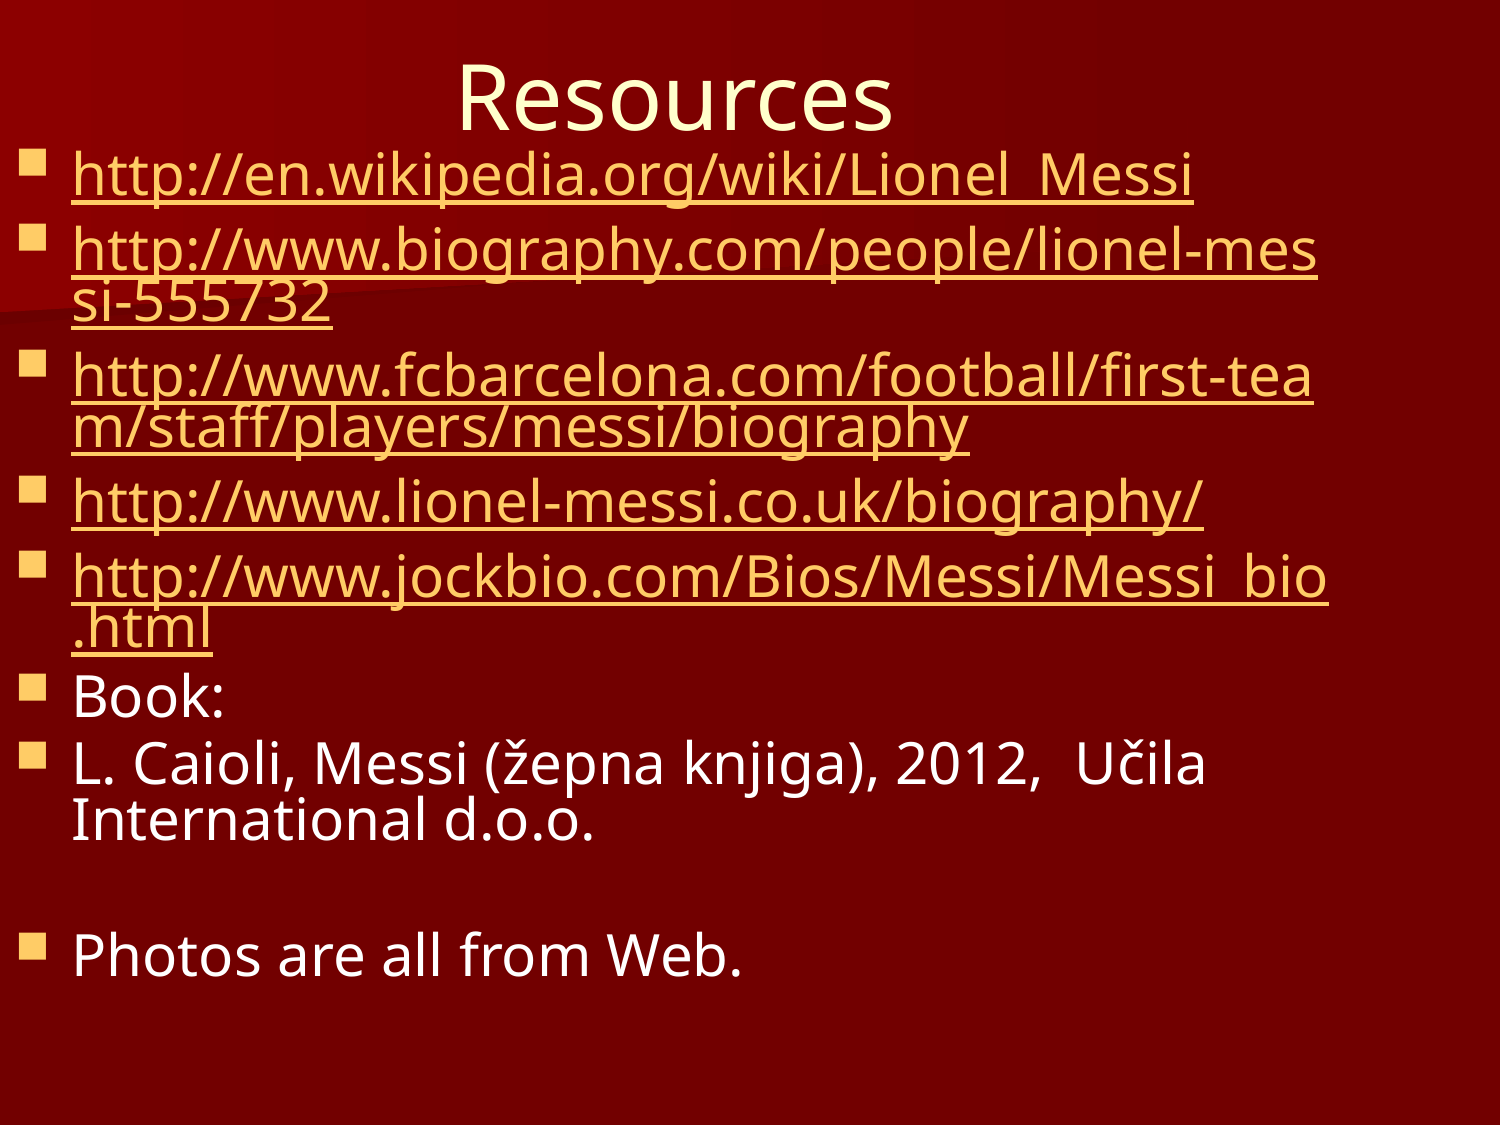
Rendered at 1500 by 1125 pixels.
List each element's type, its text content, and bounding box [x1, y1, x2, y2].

list http://en.wikipedia.org/wiki/Lionel_Messi http://www.biography.com/people/lionel-messi-555732 http://www.fcbarcelona.com/football/first-team/staff/players/messi/biography http://www.lionel-messi.co.uk/biography/ http://www.jockbio.com/Bios/Messi/Messi_bio.html Book: L. Caioli, Messi (žepna knjiga), 2012, Učila International d.o.o. Photos are all from Web. [0, 137, 1350, 1050]
title Resources [0, 0, 1350, 137]
